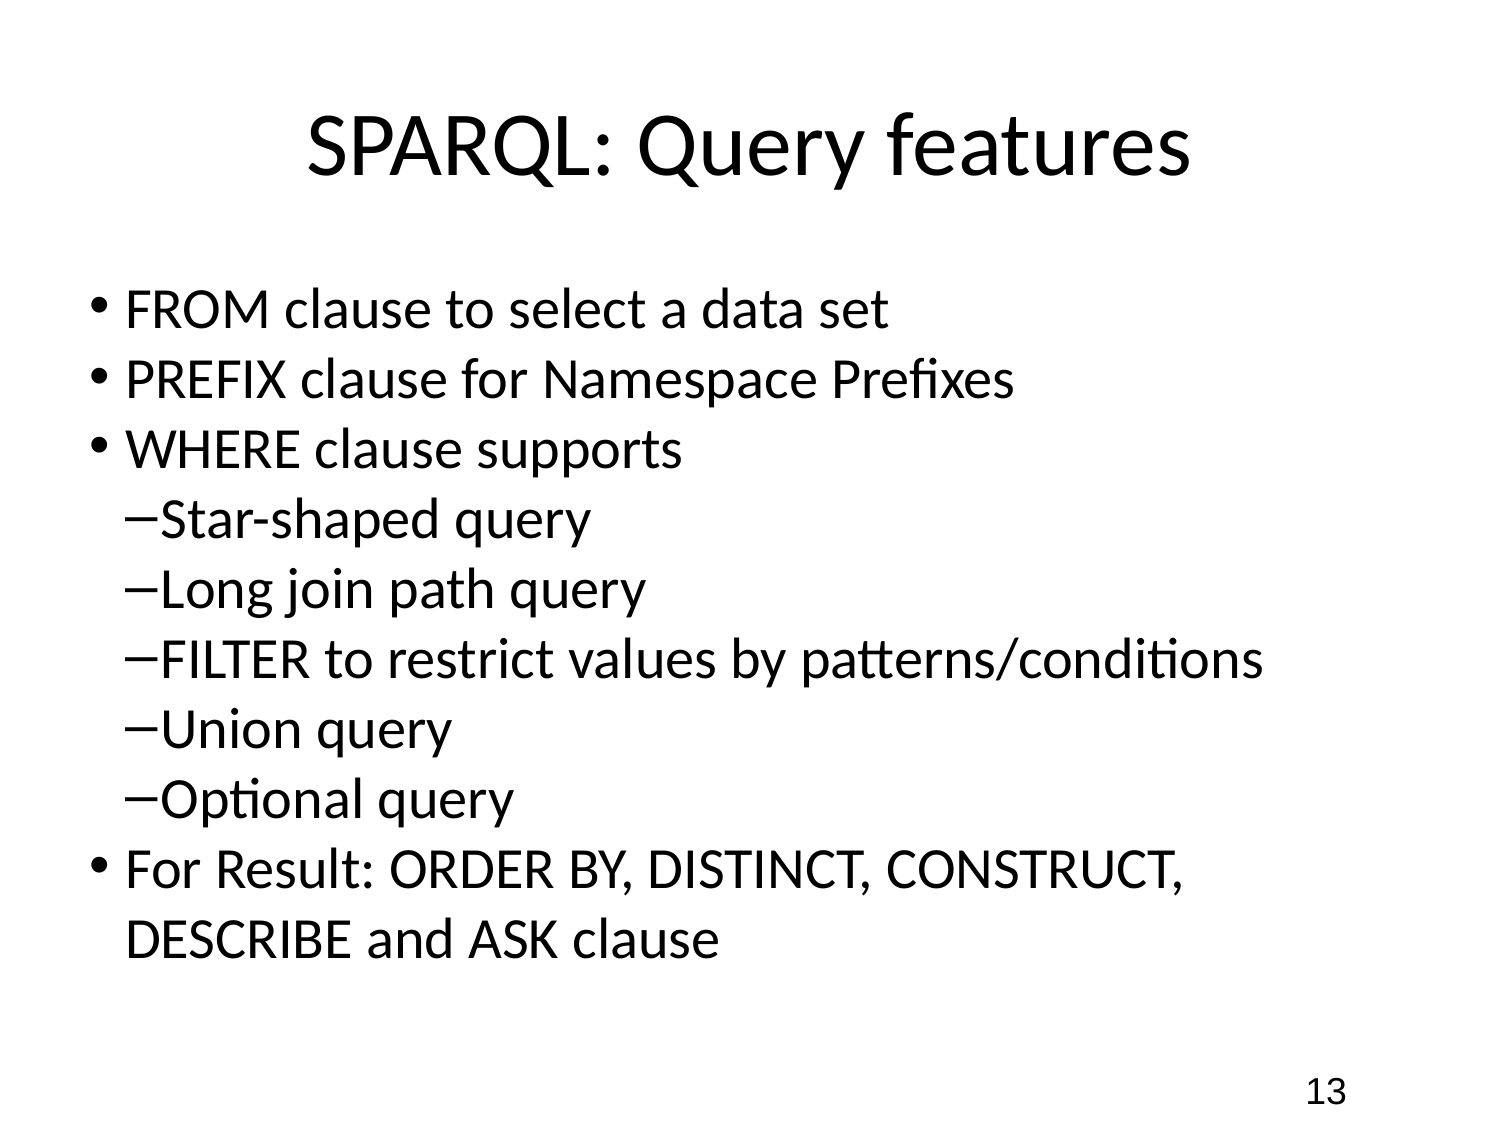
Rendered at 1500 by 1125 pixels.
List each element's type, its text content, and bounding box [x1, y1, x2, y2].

text_box SPARQL: Query features [75, 45, 1425, 233]
text_box FROM clause to select a data set PREFIX clause for Namespace Prefixes WHERE clause supports Star-shaped query Long join path query FILTER to restrict values by patterns/conditions Union query Optional query For Result: ORDER BY, DISTINCT, CONSTRUCT, DESCRIBE and ASK clause [75, 262, 1425, 1005]
